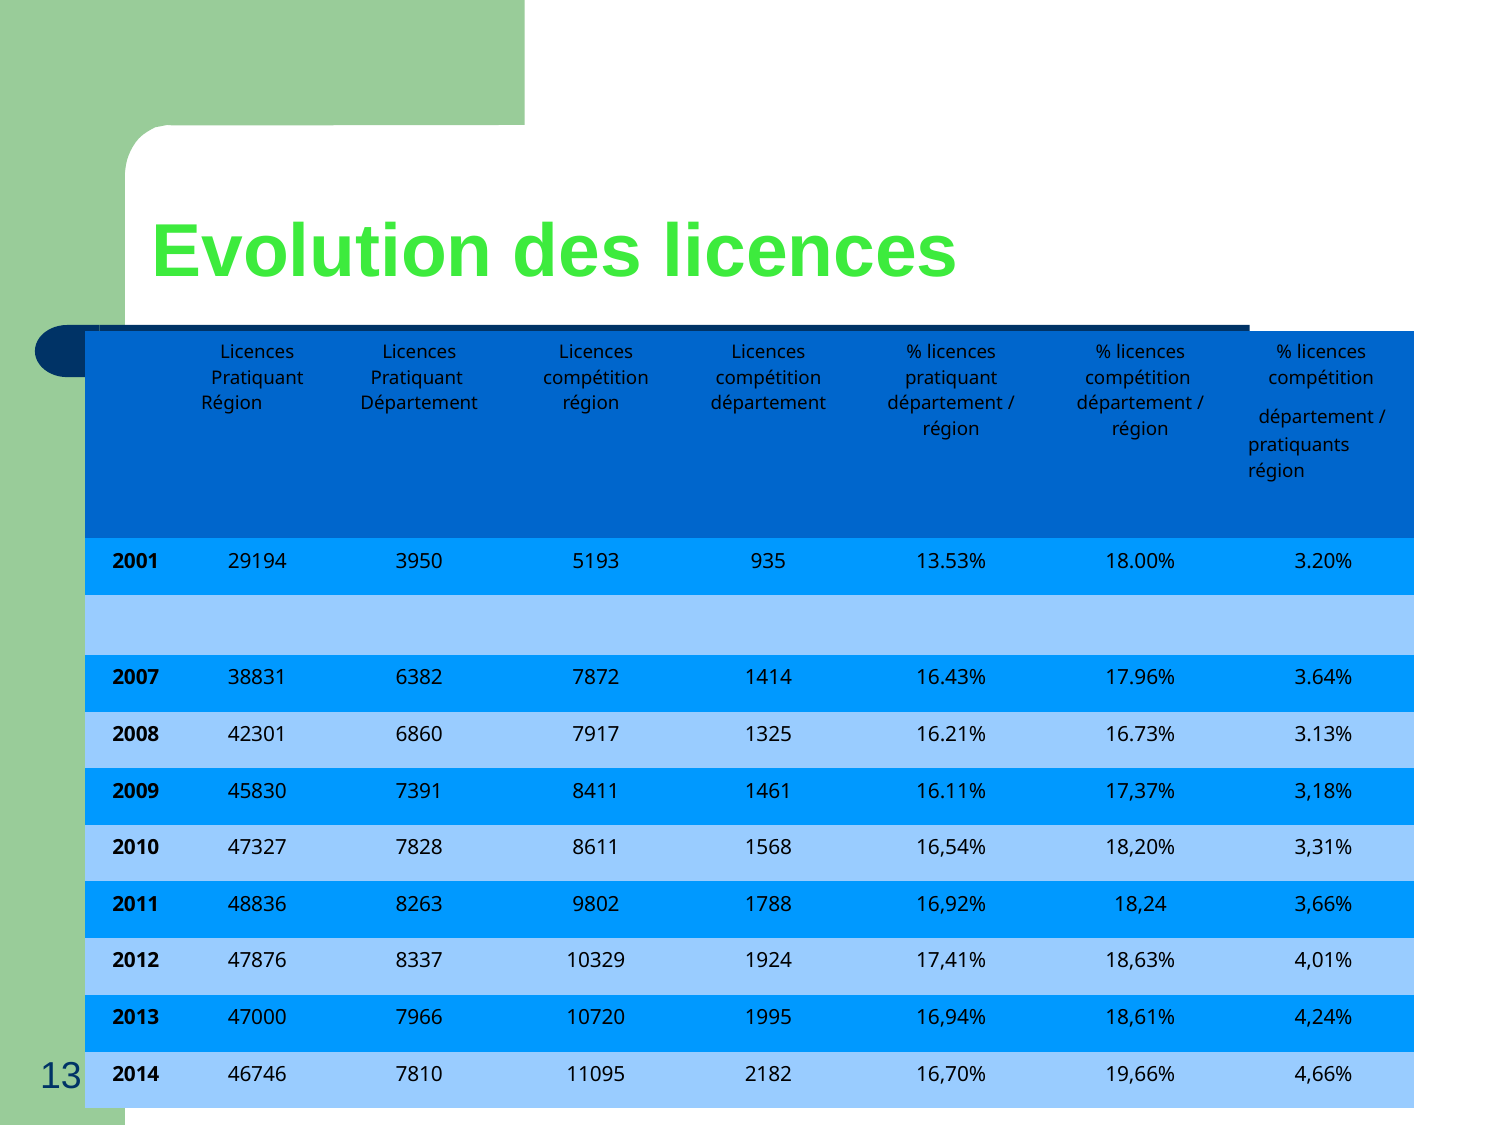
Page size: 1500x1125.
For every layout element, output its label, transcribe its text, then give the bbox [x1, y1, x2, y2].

table_cell [510, 595, 682, 655]
table_cell 2182 [682, 1052, 855, 1108]
table_cell 3.13% [1233, 712, 1414, 768]
table_cell 1788 [682, 881, 855, 938]
table_cell 2014 [85, 1052, 186, 1108]
table_cell 16.11% [855, 768, 1047, 825]
table_header % licences pratiquant département / région [855, 331, 1047, 538]
table_cell 2001 [85, 538, 186, 595]
table_cell 16.73% [1047, 712, 1233, 768]
table_cell 45830 [186, 768, 328, 825]
table_cell [1047, 595, 1233, 655]
table_cell 7966 [328, 995, 510, 1052]
table_cell 2009 [85, 768, 186, 825]
table_cell 17,37% [1047, 768, 1233, 825]
table_cell 4,24% [1233, 995, 1414, 1052]
table_cell 47876 [186, 938, 328, 995]
table_header Licences compétition département [682, 331, 855, 538]
table_header [85, 331, 186, 538]
table_cell 1568 [682, 825, 855, 881]
table_cell 16,70% [855, 1052, 1047, 1108]
table_cell 6860 [328, 712, 510, 768]
table_cell 7828 [328, 825, 510, 881]
table_cell 1924 [682, 938, 855, 995]
table_cell 13.53% [855, 538, 1047, 595]
table_cell 16.43% [855, 655, 1047, 712]
table_cell 8263 [328, 881, 510, 938]
table_cell 2010 [85, 825, 186, 881]
table_cell 7872 [510, 655, 682, 712]
table_cell 18.00% [1047, 538, 1233, 595]
table_cell 17.96% [1047, 655, 1233, 712]
table_cell [682, 595, 855, 655]
table_cell 9802 [510, 881, 682, 938]
table_header % licences compétition département / région [1047, 331, 1233, 538]
table_cell 3.20% [1233, 538, 1414, 595]
table_cell 16,94% [855, 995, 1047, 1052]
table_cell 48836 [186, 881, 328, 938]
table_cell 2011 [85, 881, 186, 938]
table_cell 7391 [328, 768, 510, 825]
table_cell 1325 [682, 712, 855, 768]
table_cell 1995 [682, 995, 855, 1052]
table_cell 5193 [510, 538, 682, 595]
table_cell [1233, 595, 1414, 655]
table_cell [328, 595, 510, 655]
table_cell 2008 [85, 712, 186, 768]
table_cell 19,66% [1047, 1052, 1233, 1108]
table_header Licences compétition région [510, 331, 682, 538]
table_cell 10720 [510, 995, 682, 1052]
table_header % licences compétition département / pratiquants région [1233, 331, 1414, 538]
table_cell 3.64% [1233, 655, 1414, 712]
table_cell 47327 [186, 825, 328, 881]
table_cell 1461 [682, 768, 855, 825]
table_cell 18,20% [1047, 825, 1233, 881]
table_cell 8611 [510, 825, 682, 881]
table_cell 29194 [186, 538, 328, 595]
table_cell 42301 [186, 712, 328, 768]
table_cell 10329 [510, 938, 682, 995]
table_header Licences Pratiquant Région [186, 331, 328, 538]
table_cell 3950 [328, 538, 510, 595]
table_cell 16,54% [855, 825, 1047, 881]
table_cell [855, 595, 1047, 655]
table_cell 2013 [85, 995, 186, 1052]
table_cell 3,18% [1233, 768, 1414, 825]
table_cell 7917 [510, 712, 682, 768]
table_cell 18,63% [1047, 938, 1233, 995]
table_cell 8337 [328, 938, 510, 995]
table_cell 935 [682, 538, 855, 595]
table_cell 3,31% [1233, 825, 1414, 881]
text_box Evolution des licences [136, 136, 1414, 301]
table_cell 47000 [186, 995, 328, 1052]
table_cell 16,92% [855, 881, 1047, 938]
table_cell [85, 595, 186, 655]
table_cell 8411 [510, 768, 682, 825]
table_cell 2007 [85, 655, 186, 712]
table_cell 7810 [328, 1052, 510, 1108]
table_cell 11095 [510, 1052, 682, 1108]
table_cell 16.21% [855, 712, 1047, 768]
table_cell 2012 [85, 938, 186, 995]
table_cell [186, 595, 328, 655]
table_cell 1414 [682, 655, 855, 712]
table_cell 18,24 [1047, 881, 1233, 938]
table_cell 3,66% [1233, 881, 1414, 938]
table_cell 18,61% [1047, 995, 1233, 1052]
table_cell 4,01% [1233, 938, 1414, 995]
table_cell 17,41% [855, 938, 1047, 995]
table_cell 38831 [186, 655, 328, 712]
table_cell 6382 [328, 655, 510, 712]
table_header Licences Pratiquant Département [328, 331, 510, 538]
table_cell 4,66% [1233, 1052, 1414, 1108]
table_cell 46746 [186, 1052, 328, 1108]
